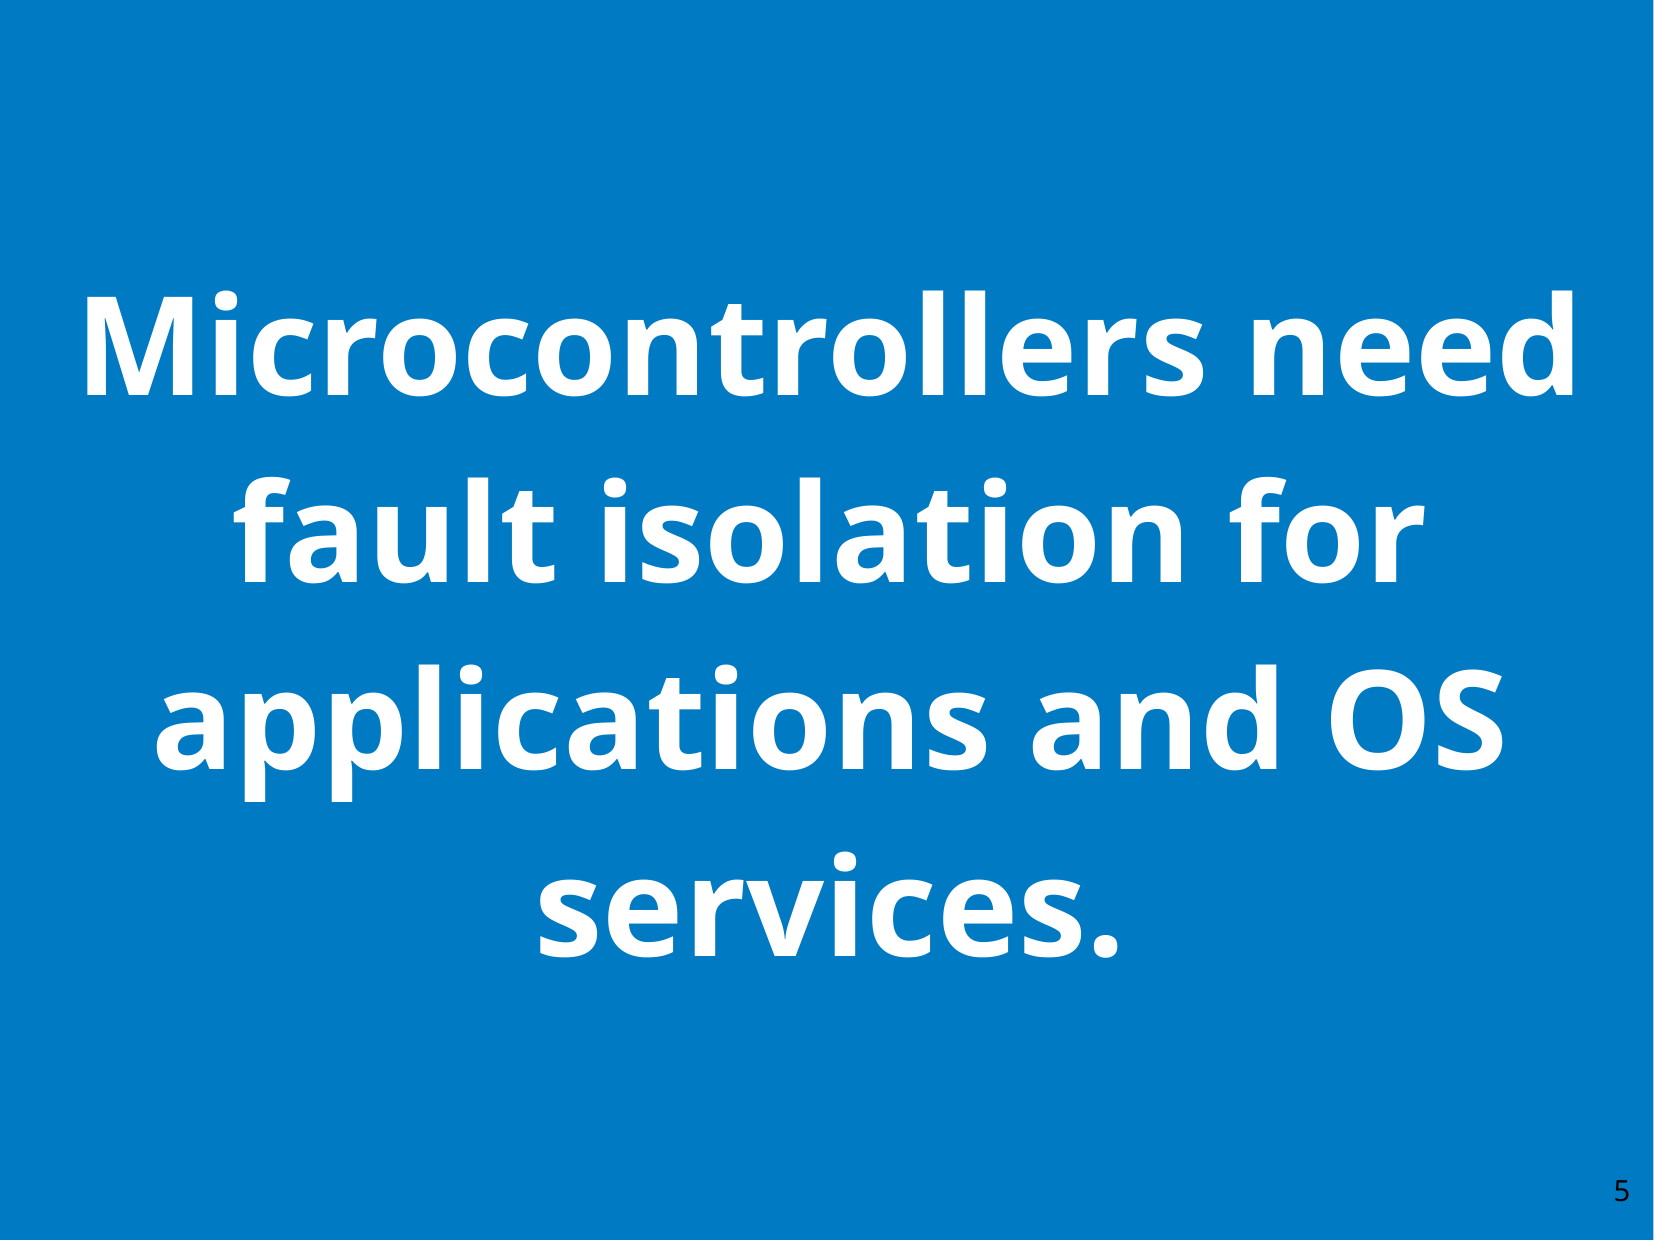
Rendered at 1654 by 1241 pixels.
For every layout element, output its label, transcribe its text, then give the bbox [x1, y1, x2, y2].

text_box Microcontrollers need fault isolation for applications and OS services. [28, 0, 1632, 1241]
